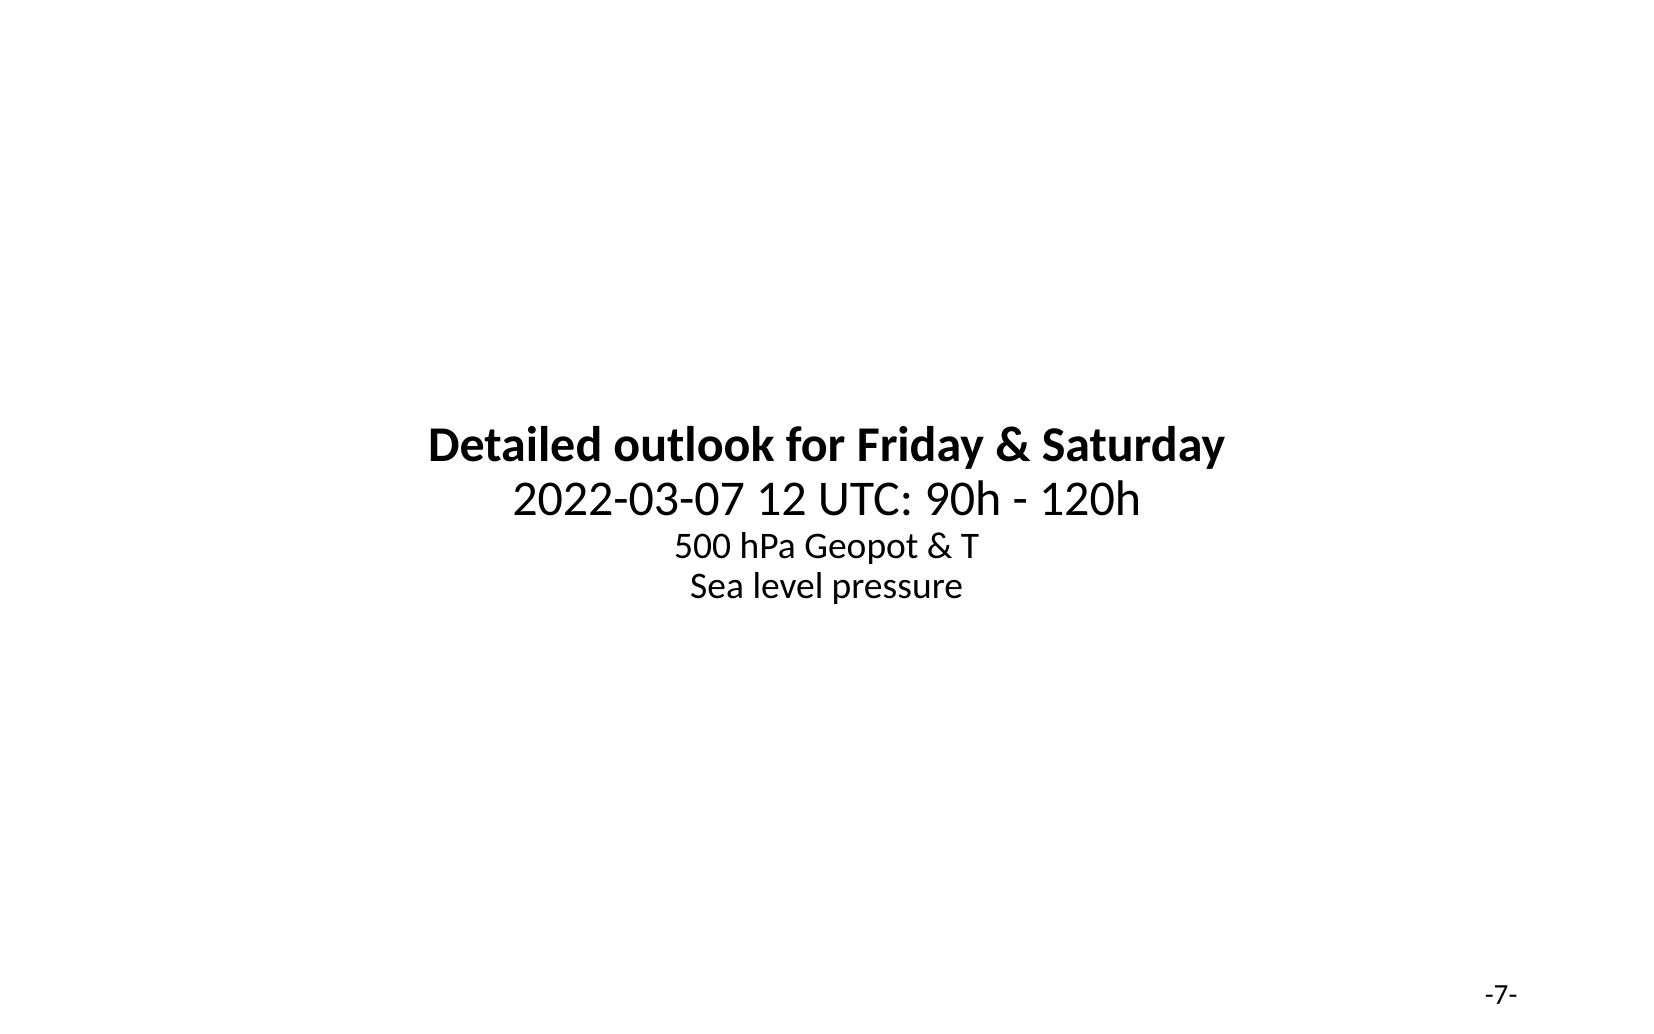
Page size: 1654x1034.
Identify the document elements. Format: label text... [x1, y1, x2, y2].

text_box Detailed outlook for Friday & Saturday 2022-03-07 12 UTC: 90h - 120h 500 hPa Geopot & T Sea level pressure [206, 410, 1447, 670]
